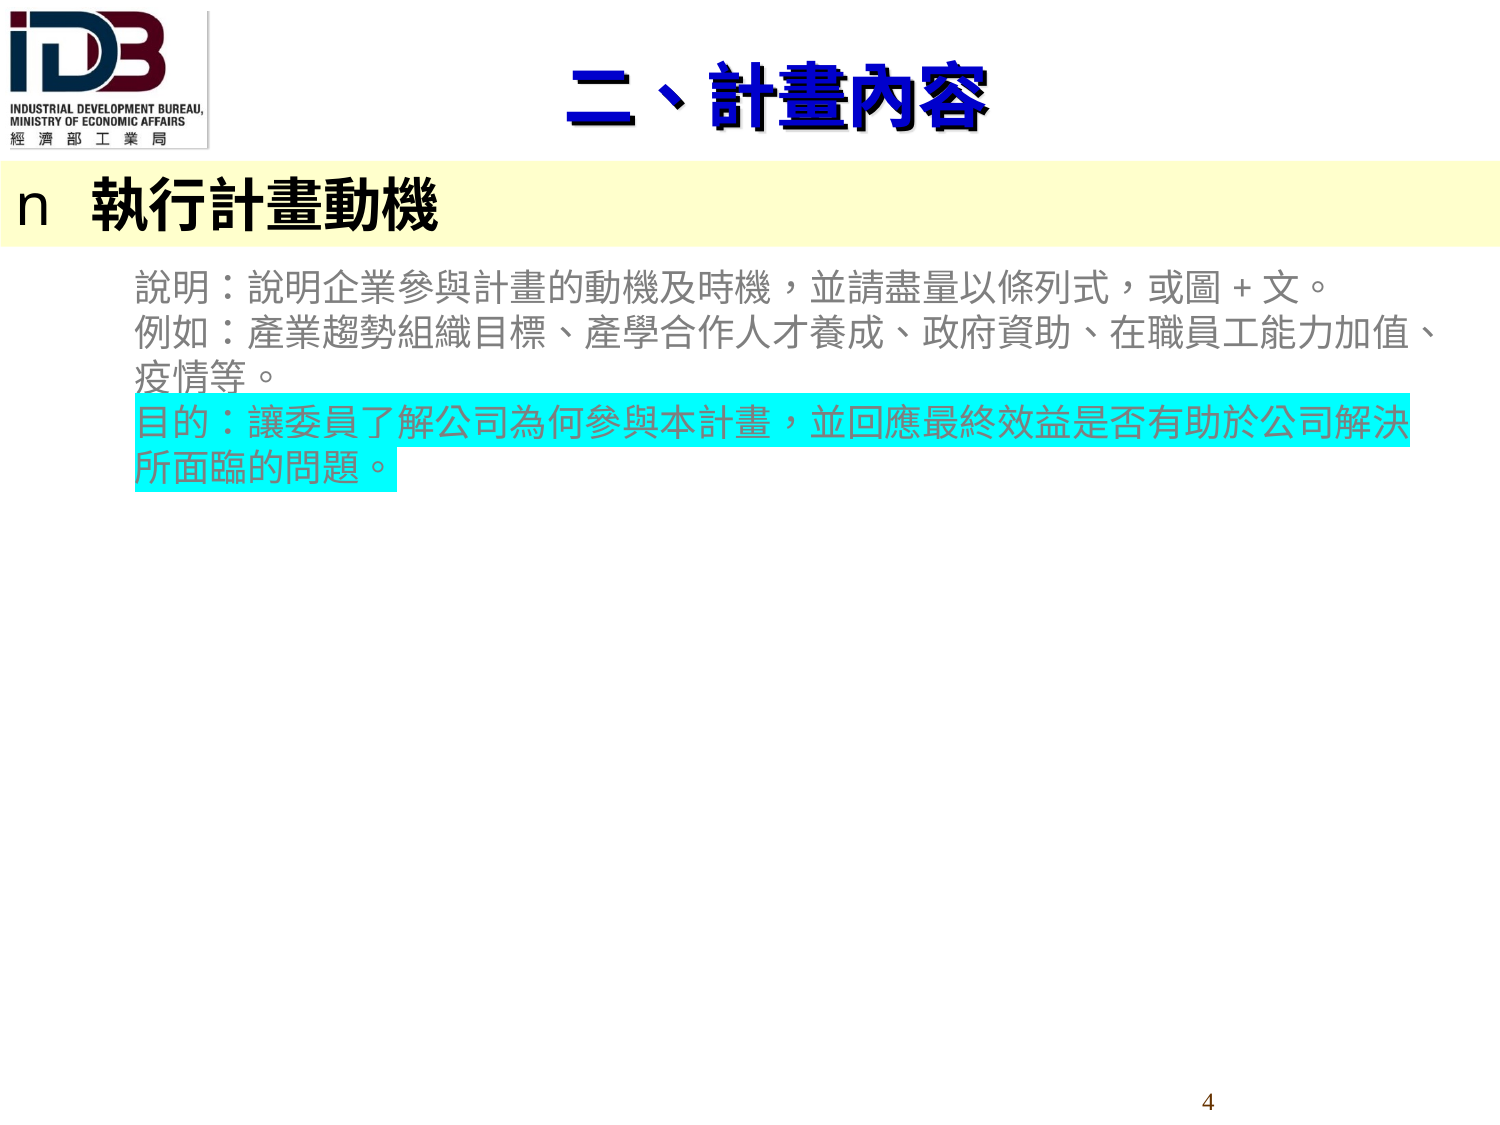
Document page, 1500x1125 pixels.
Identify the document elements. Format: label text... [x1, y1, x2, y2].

title 二、計畫內容 [0, 42, 1483, 145]
text_box 說明：說明企業參與計畫的動機及時機，並請盡量以條列式，或圖+文。 例如：產業趨勢組織目標、產學合作人才養成、政府資助、在職員工能力加值、疫情等。 目的：讓委員了解公司為何參與本計畫，並回應最終效益是否有助於公司解決所面臨的問題。 [120, 256, 1457, 497]
text_box 3 [1187, 1078, 1500, 1125]
text_box 執行計畫動機 [0, 160, 1500, 247]
